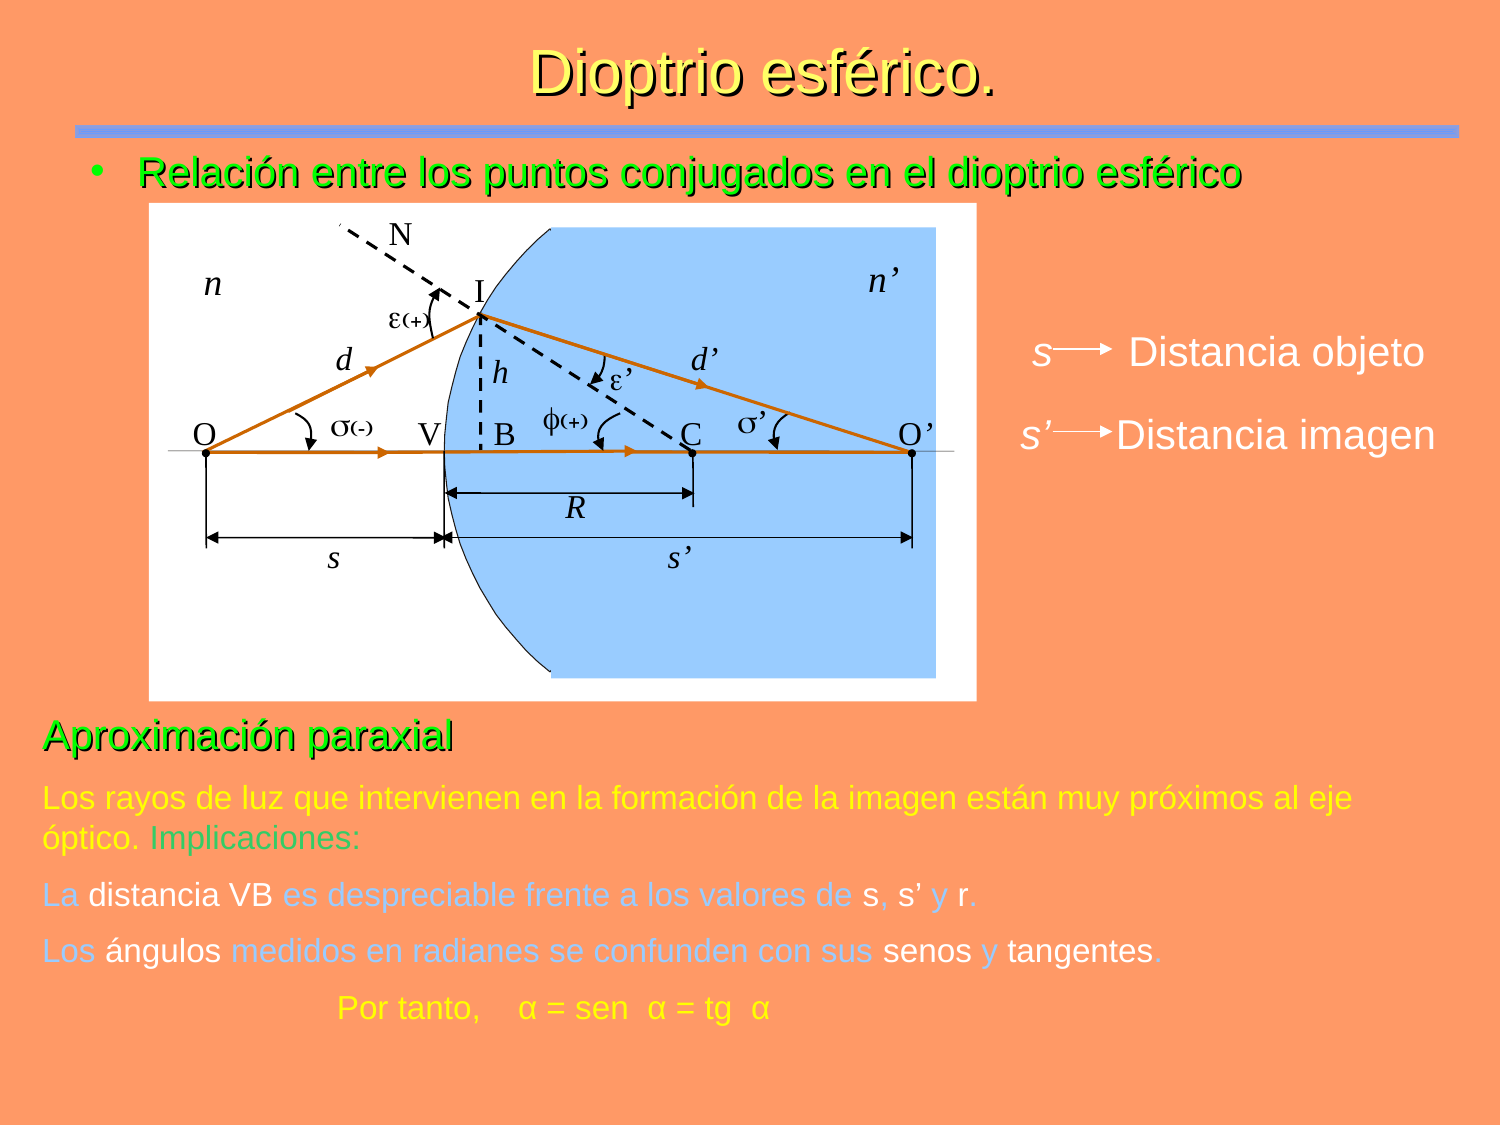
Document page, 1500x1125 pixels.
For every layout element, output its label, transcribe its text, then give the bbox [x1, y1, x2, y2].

text_box d [312, 337, 376, 378]
text_box (+) [540, 395, 591, 436]
text_box (-) [324, 402, 379, 443]
text_box h [477, 350, 524, 391]
text_box Relación entre los puntos conjugados en el dioptrio esférico [74, 137, 1405, 226]
text_box B [481, 412, 528, 450]
text_box (+) [383, 295, 434, 336]
text_box N [377, 212, 424, 253]
text_box ’ [619, 356, 647, 365]
text_box d’ [681, 337, 728, 378]
text_box n’ [852, 255, 916, 301]
text_box O’ [884, 412, 947, 453]
text_box [148, 202, 977, 700]
text_box s [302, 534, 366, 575]
text_box R [552, 484, 599, 525]
text_box ’ [596, 356, 647, 397]
text_box ’ [727, 399, 778, 441]
text_box s’ [656, 534, 703, 575]
text_box O [181, 412, 228, 453]
text_box n [190, 257, 236, 303]
text_box s’ Distancia imagen [1005, 399, 1452, 466]
text_box s Distancia objeto [1017, 317, 1441, 383]
text_box I [456, 268, 503, 309]
text_box ’ [753, 399, 778, 407]
text_box Dioptrio esférico. [50, 23, 1476, 114]
text_box V [406, 412, 453, 450]
text_box Aproximación paraxial Los rayos de luz que intervienen en la formación de la imagen están muy próximos al eje óptico. Implicaciones: La distancia VB es despreciable frente a los valores de s, s’ y r. Los ángulos medidos en radianes se confunden con sus senos y tangentes. Por tanto, α = sen α = tg α [27, 700, 1477, 1034]
text_box C [668, 412, 715, 453]
text_box [75, 125, 1460, 138]
